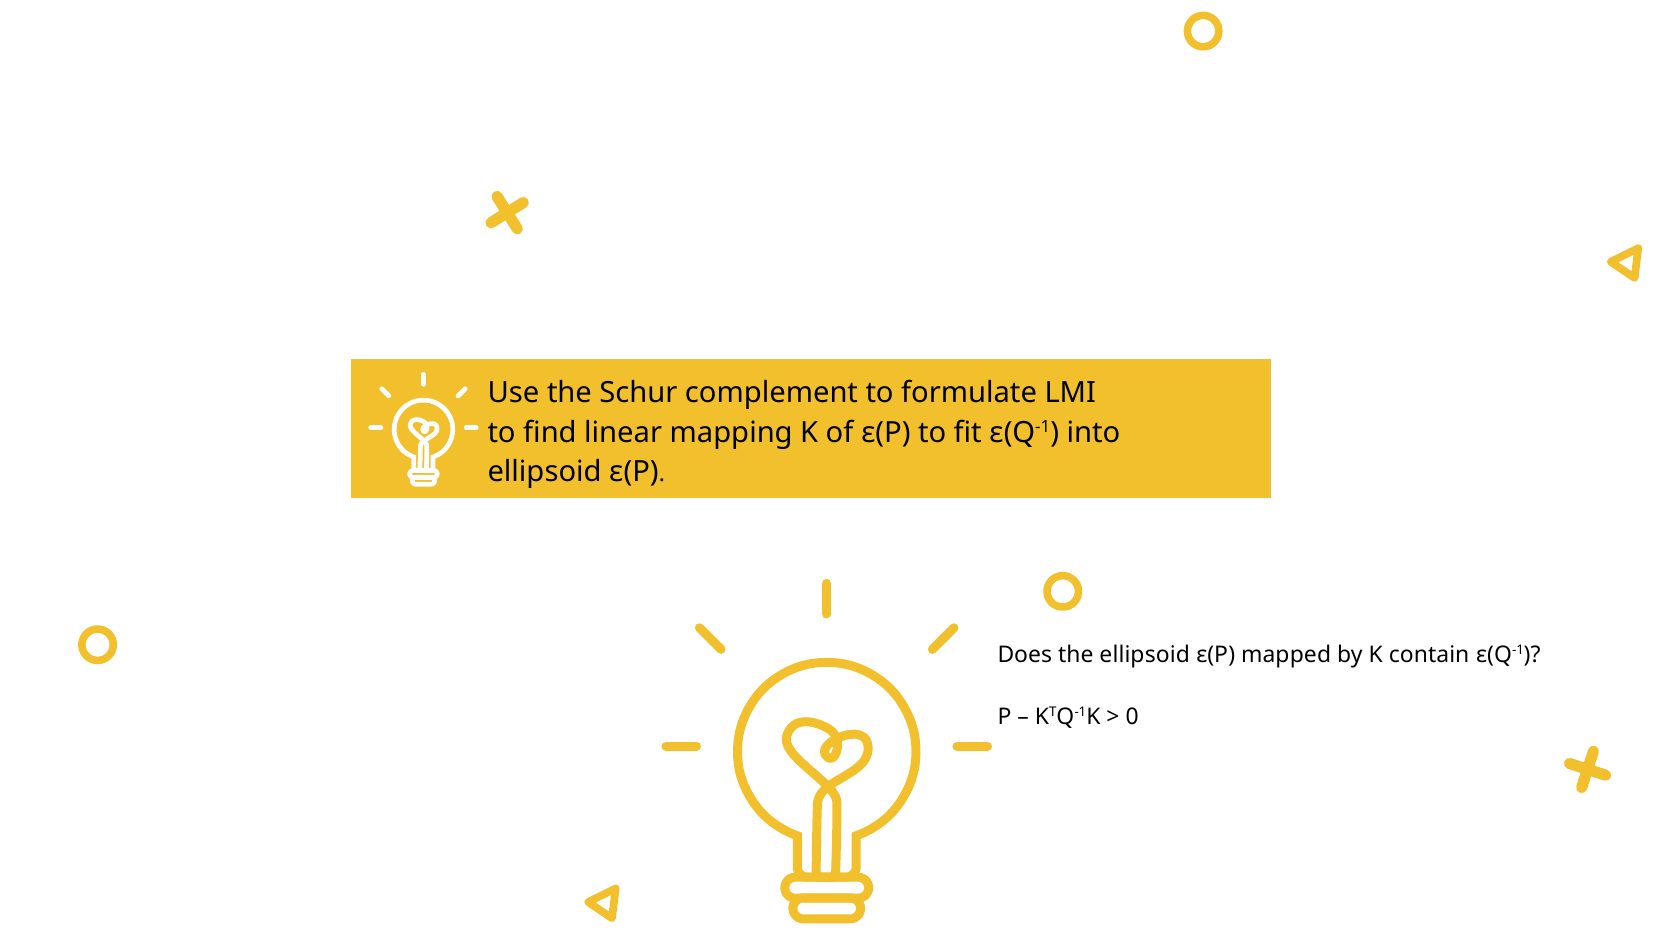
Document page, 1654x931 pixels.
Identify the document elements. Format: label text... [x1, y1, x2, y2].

text_box Does the ellipsoid ε(P) mapped by K contain ε(Q-1)? P – KTQ-1K > 0 [997, 637, 1613, 931]
text_box Use the Schur complement to formulate LMI to find linear mapping K of ε(P) to fit ε(Q-1) into ellipsoid ε(P). [487, 339, 1241, 523]
